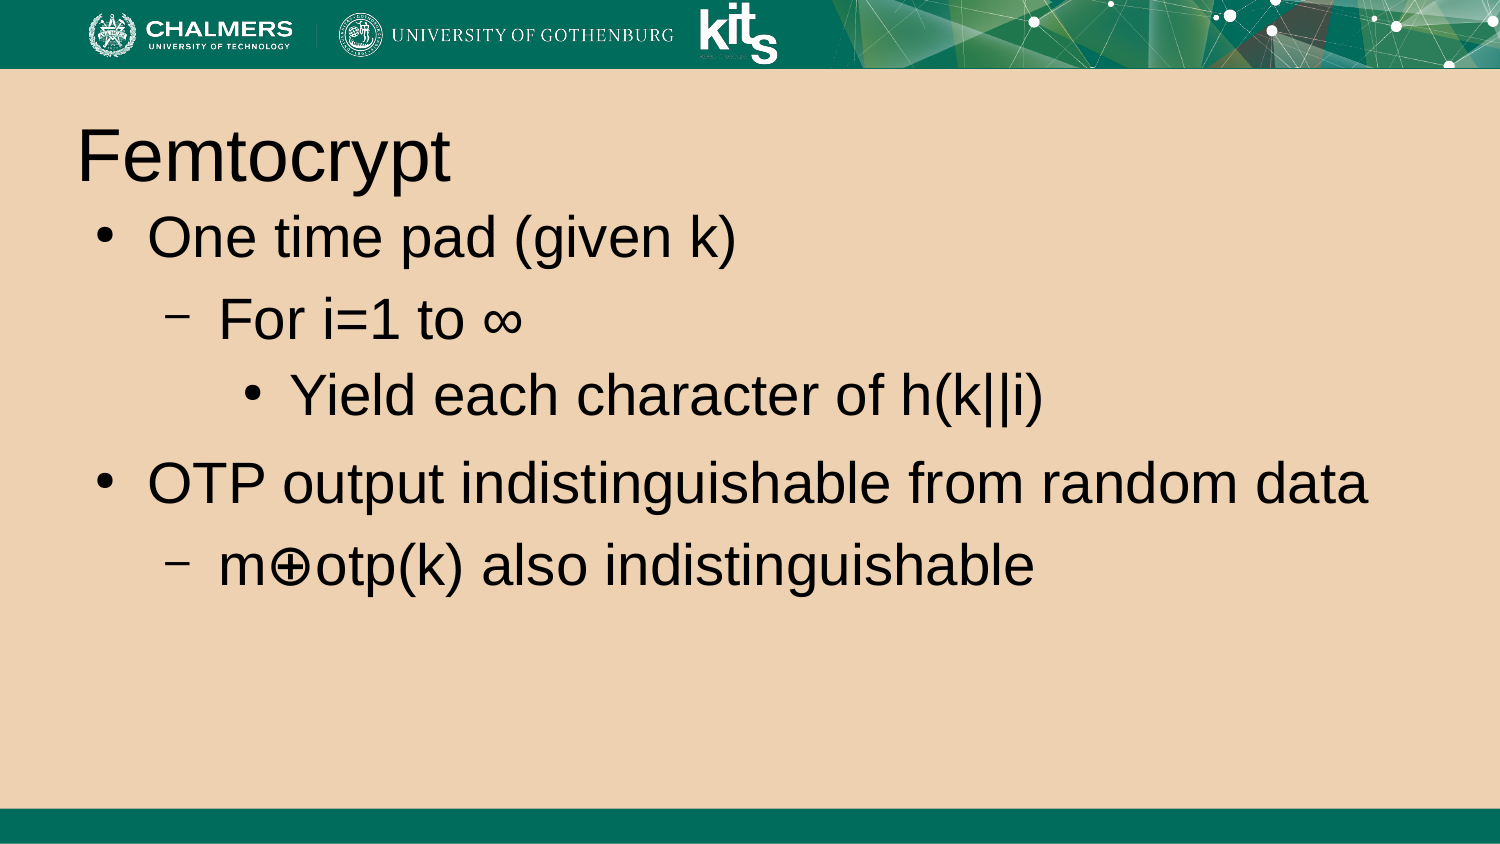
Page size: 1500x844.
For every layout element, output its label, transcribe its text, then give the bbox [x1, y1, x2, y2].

list One time pad (given k) For i=1 to ∞ Yield each character of h(k||i) OTP output indistinguishable from random data m⊕otp(k) also indistinguishable [76, 210, 1425, 782]
title Femtocrypt [76, 100, 1425, 210]
picture [64, 0, 782, 85]
